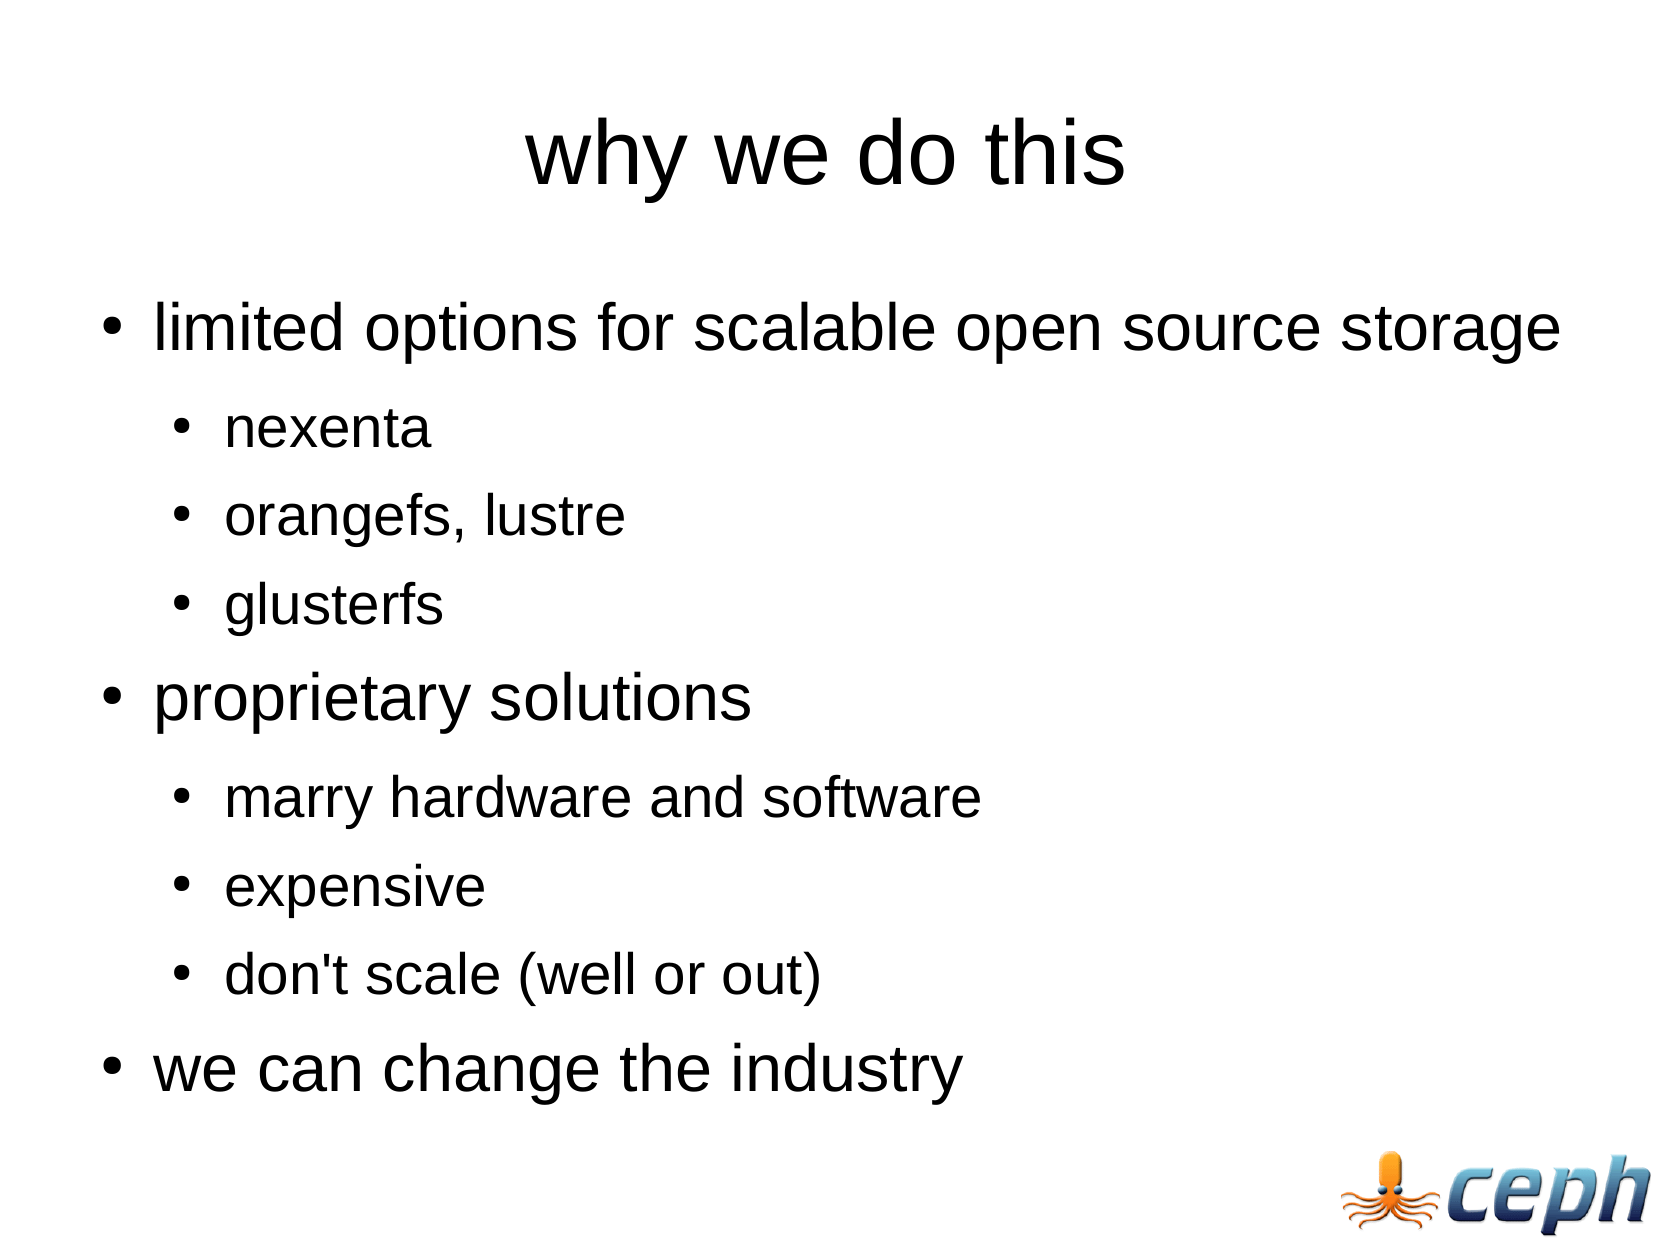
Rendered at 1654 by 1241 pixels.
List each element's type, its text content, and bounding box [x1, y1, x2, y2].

picture [1335, 1151, 1651, 1239]
title why we do this [82, 49, 1571, 257]
list limited options for scalable open source storage nexenta orangefs, lustre glusterfs proprietary solutions marry hardware and software expensive don't scale (well or out) we can change the industry [82, 290, 1571, 1109]
